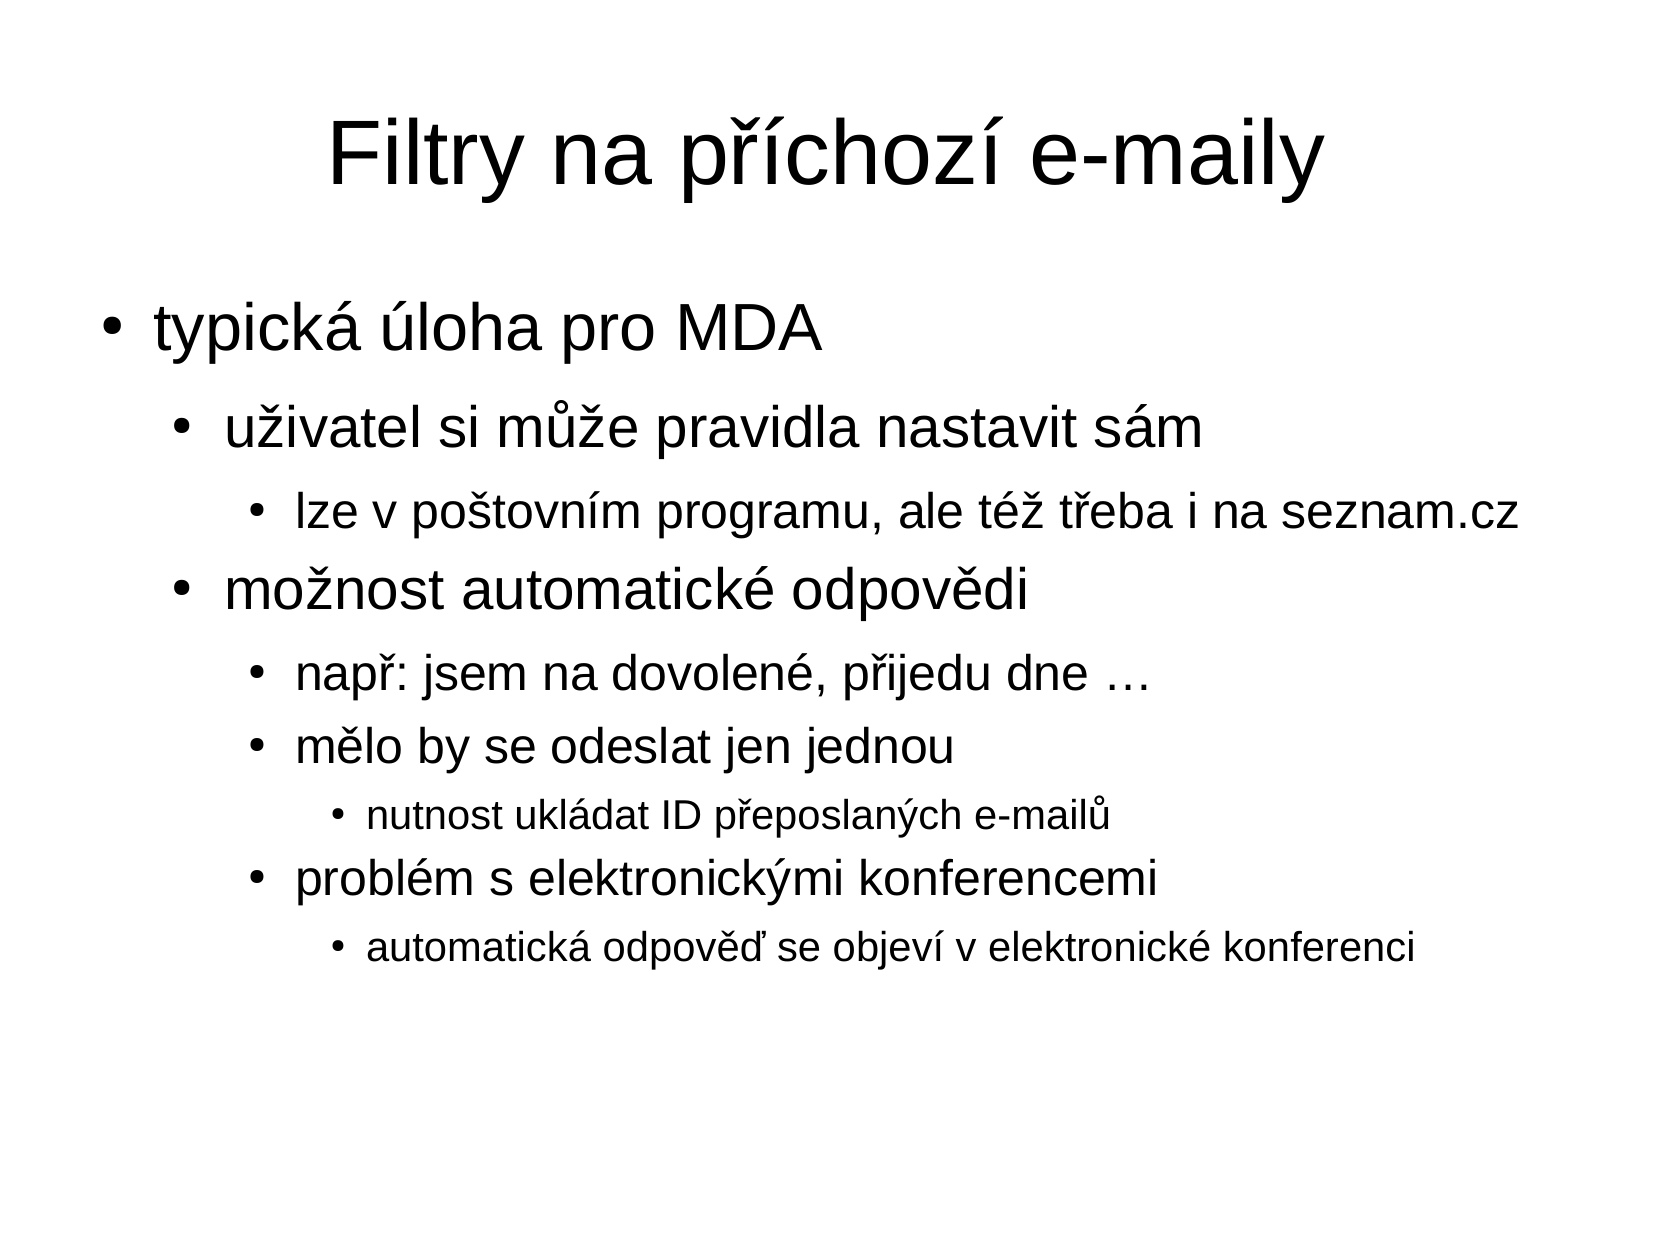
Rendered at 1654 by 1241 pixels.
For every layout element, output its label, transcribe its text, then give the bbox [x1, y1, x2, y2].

list typická úloha pro MDA uživatel si může pravidla nastavit sám lze v poštovním programu, ale též třeba i na seznam.cz možnost automatické odpovědi např: jsem na dovolené, přijedu dne … mělo by se odeslat jen jednou nutnost ukládat ID přeposlaných e-mailů problém s elektronickými konferencemi automatická odpověď se objeví v elektronické konferenci [82, 290, 1571, 1010]
title Filtry na příchozí e-maily [82, 49, 1571, 257]
